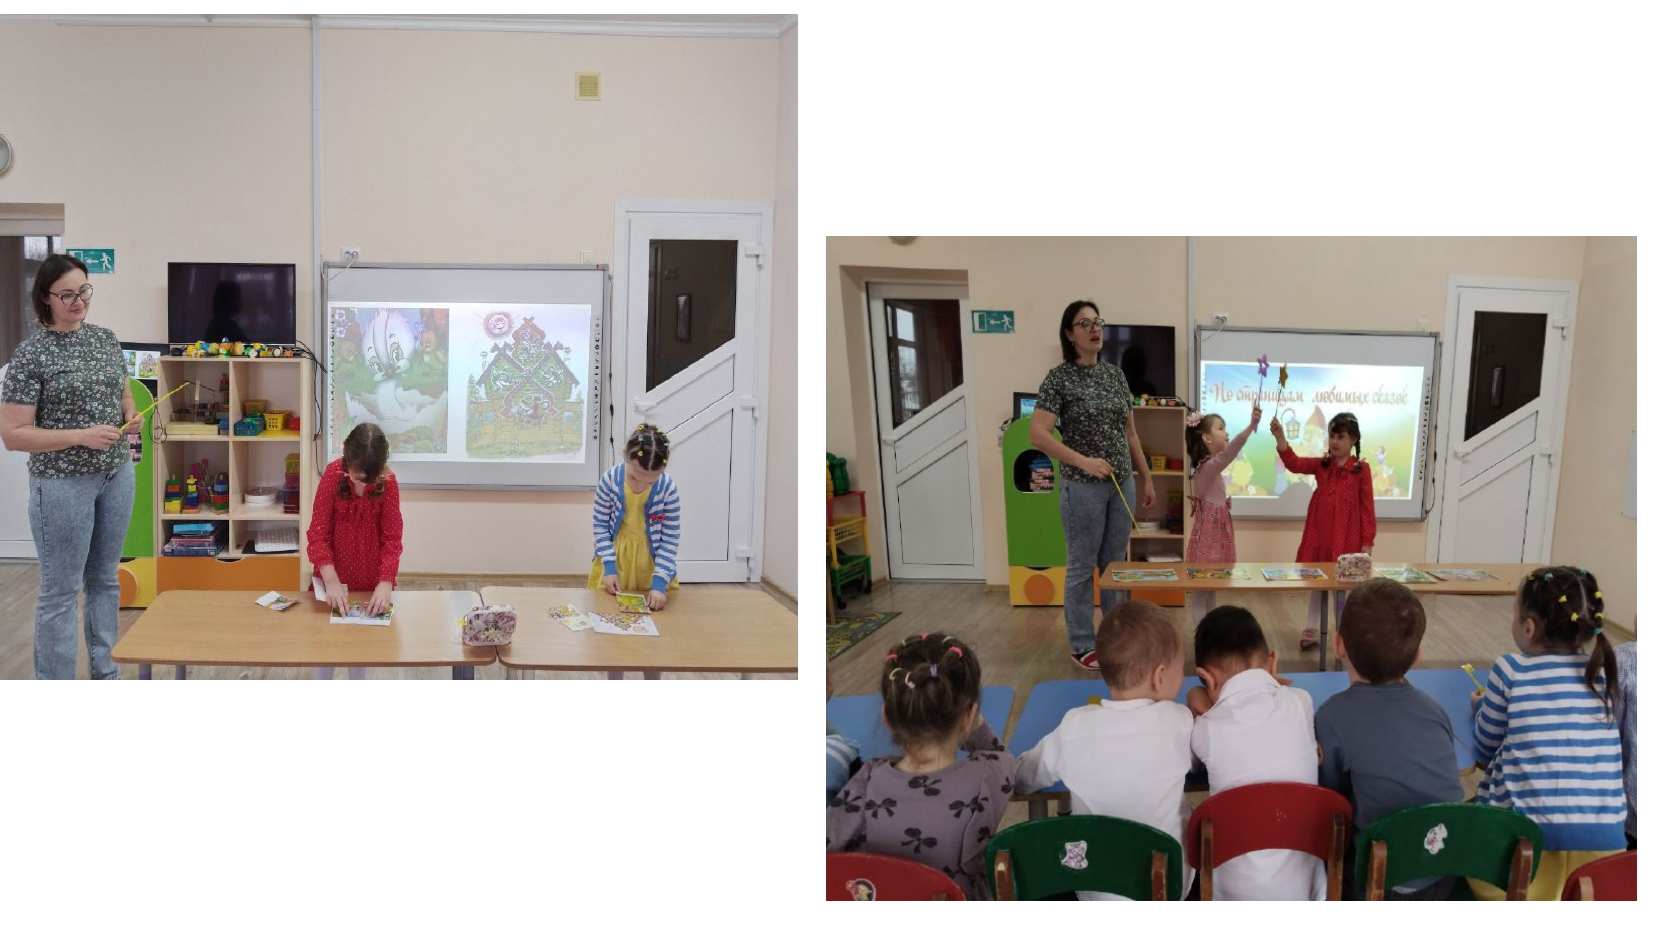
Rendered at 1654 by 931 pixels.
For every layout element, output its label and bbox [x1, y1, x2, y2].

picture [826, 236, 1637, 901]
picture [0, 14, 798, 680]
